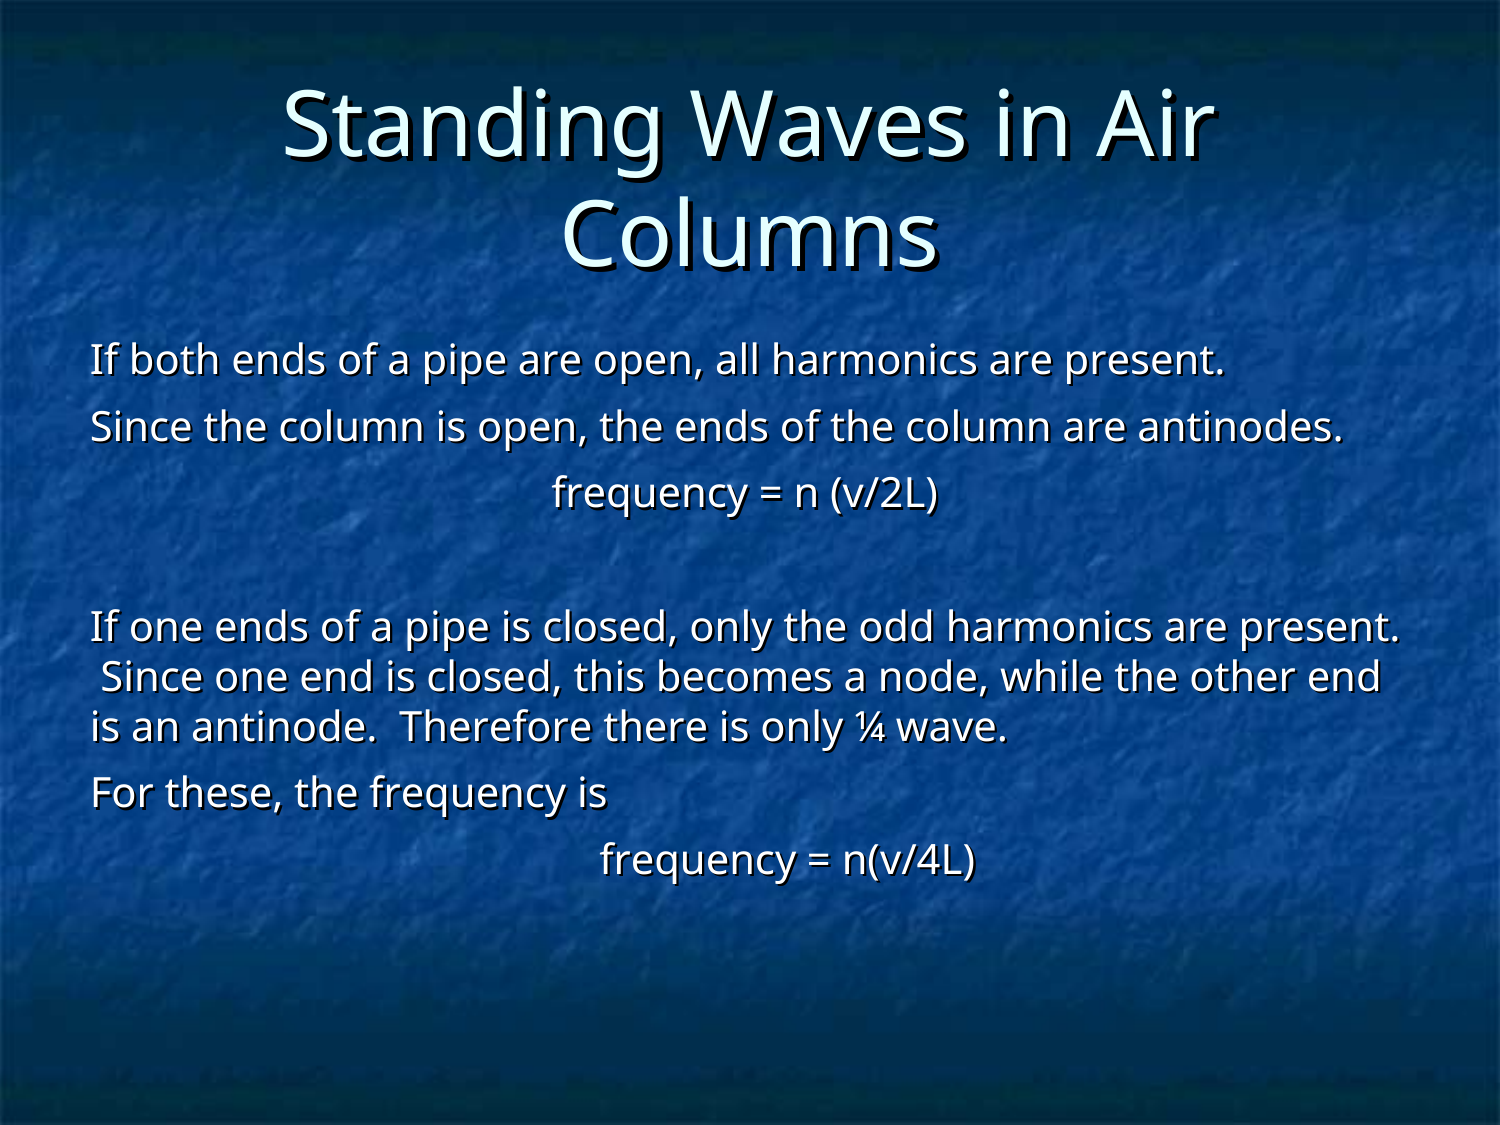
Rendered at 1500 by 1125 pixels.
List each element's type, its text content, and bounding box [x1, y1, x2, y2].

picture [0, 0, 1500, 1125]
text_box Standing Waves in Air Columns [75, 57, 1425, 293]
text_box If both ends of a pipe are open, all harmonics are present. Since the column is open, the ends of the column are antinodes. frequency = n (v/2L) If one ends of a pipe is closed, only the odd harmonics are present. Since one end is closed, this becomes a node, while the other end is an antinode. Therefore there is only ¼ wave. For these, the frequency is frequency = n(v/4L) [75, 324, 1425, 1000]
